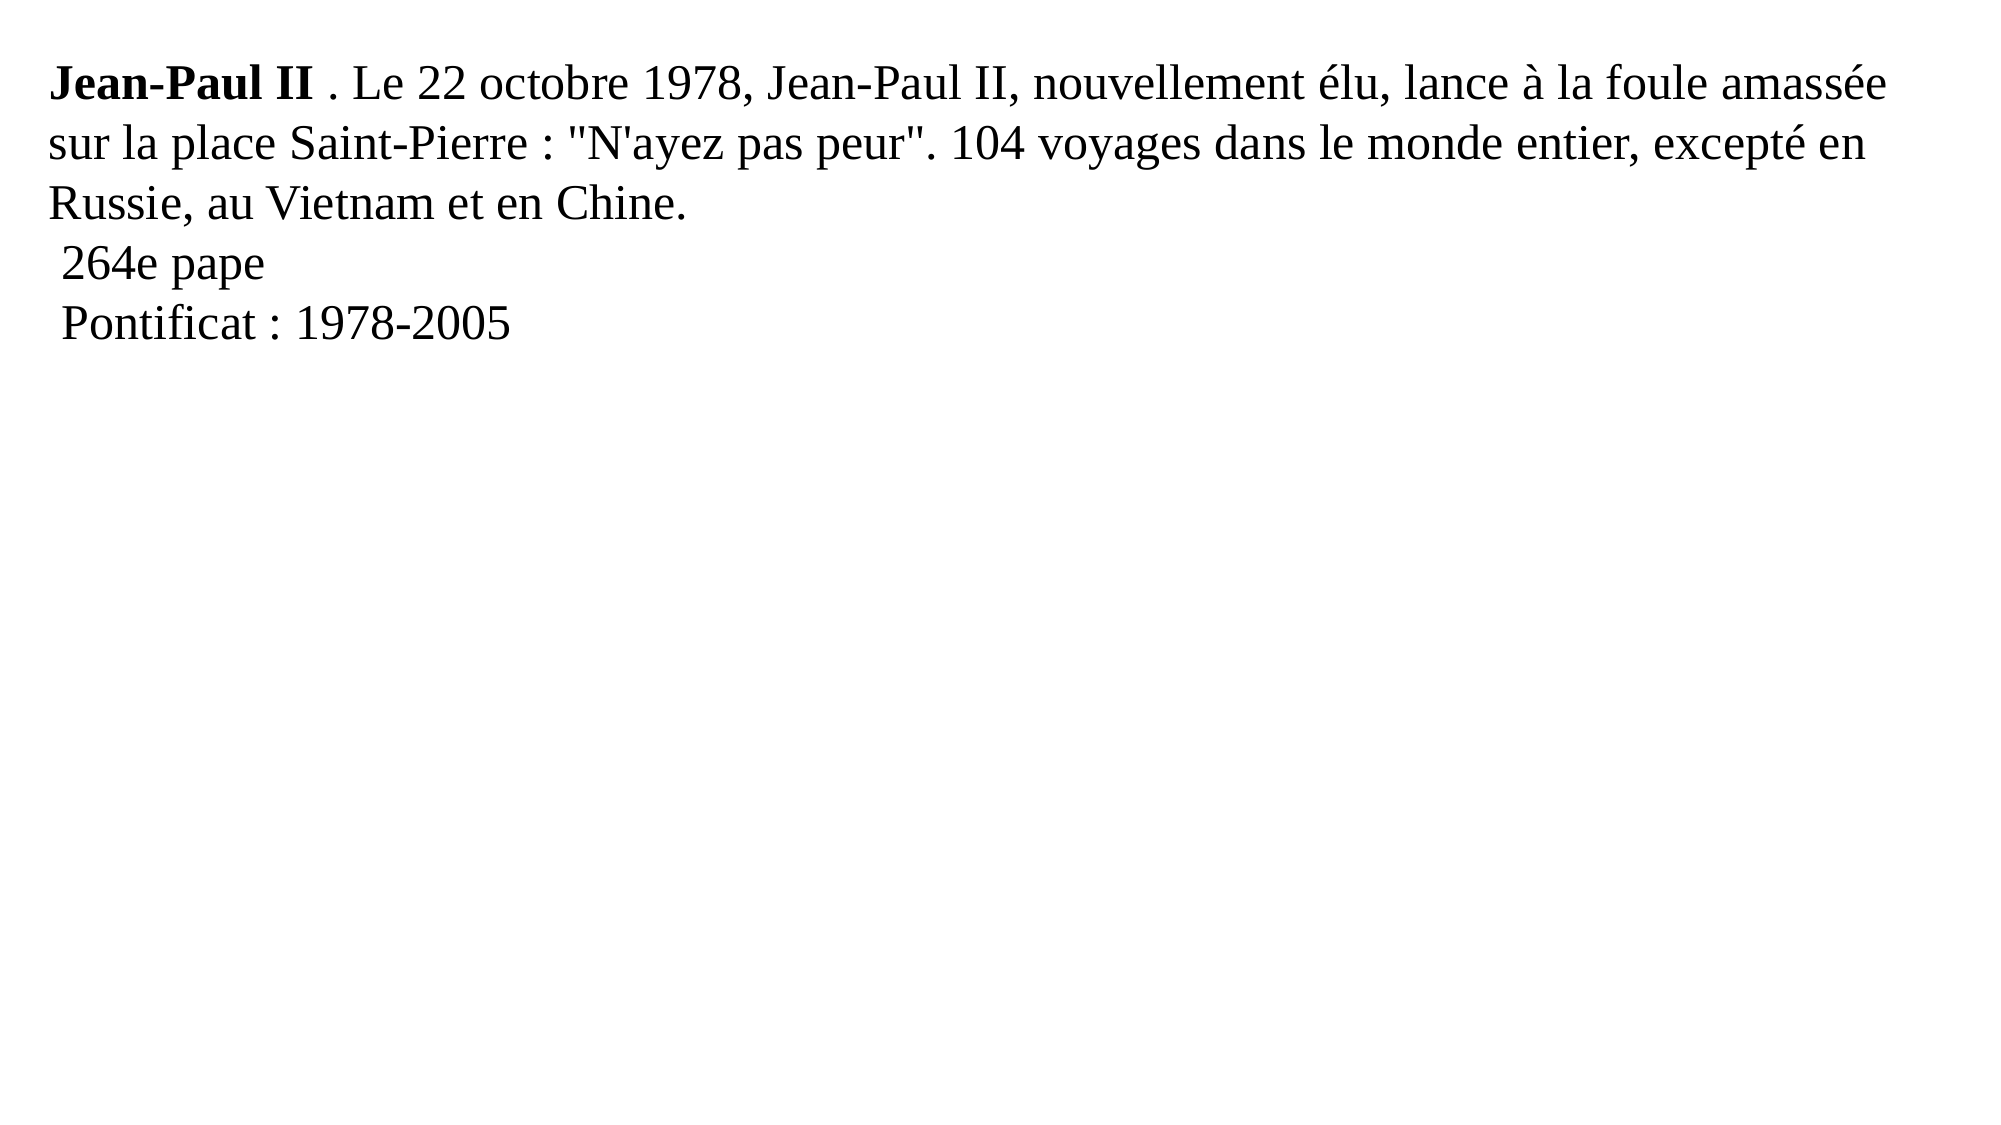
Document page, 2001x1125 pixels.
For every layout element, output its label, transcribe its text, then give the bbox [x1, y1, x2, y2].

text_box Jean-Paul II . Le 22 octobre 1978, Jean-Paul II, nouvellement élu, lance à la foule amassée sur la place Saint-Pierre : "N'ayez pas peur". 104 voyages dans le monde entier, excepté en Russie, au Vietnam et en Chine. 264e pape Pontificat : 1978-2005 [34, 41, 1955, 361]
